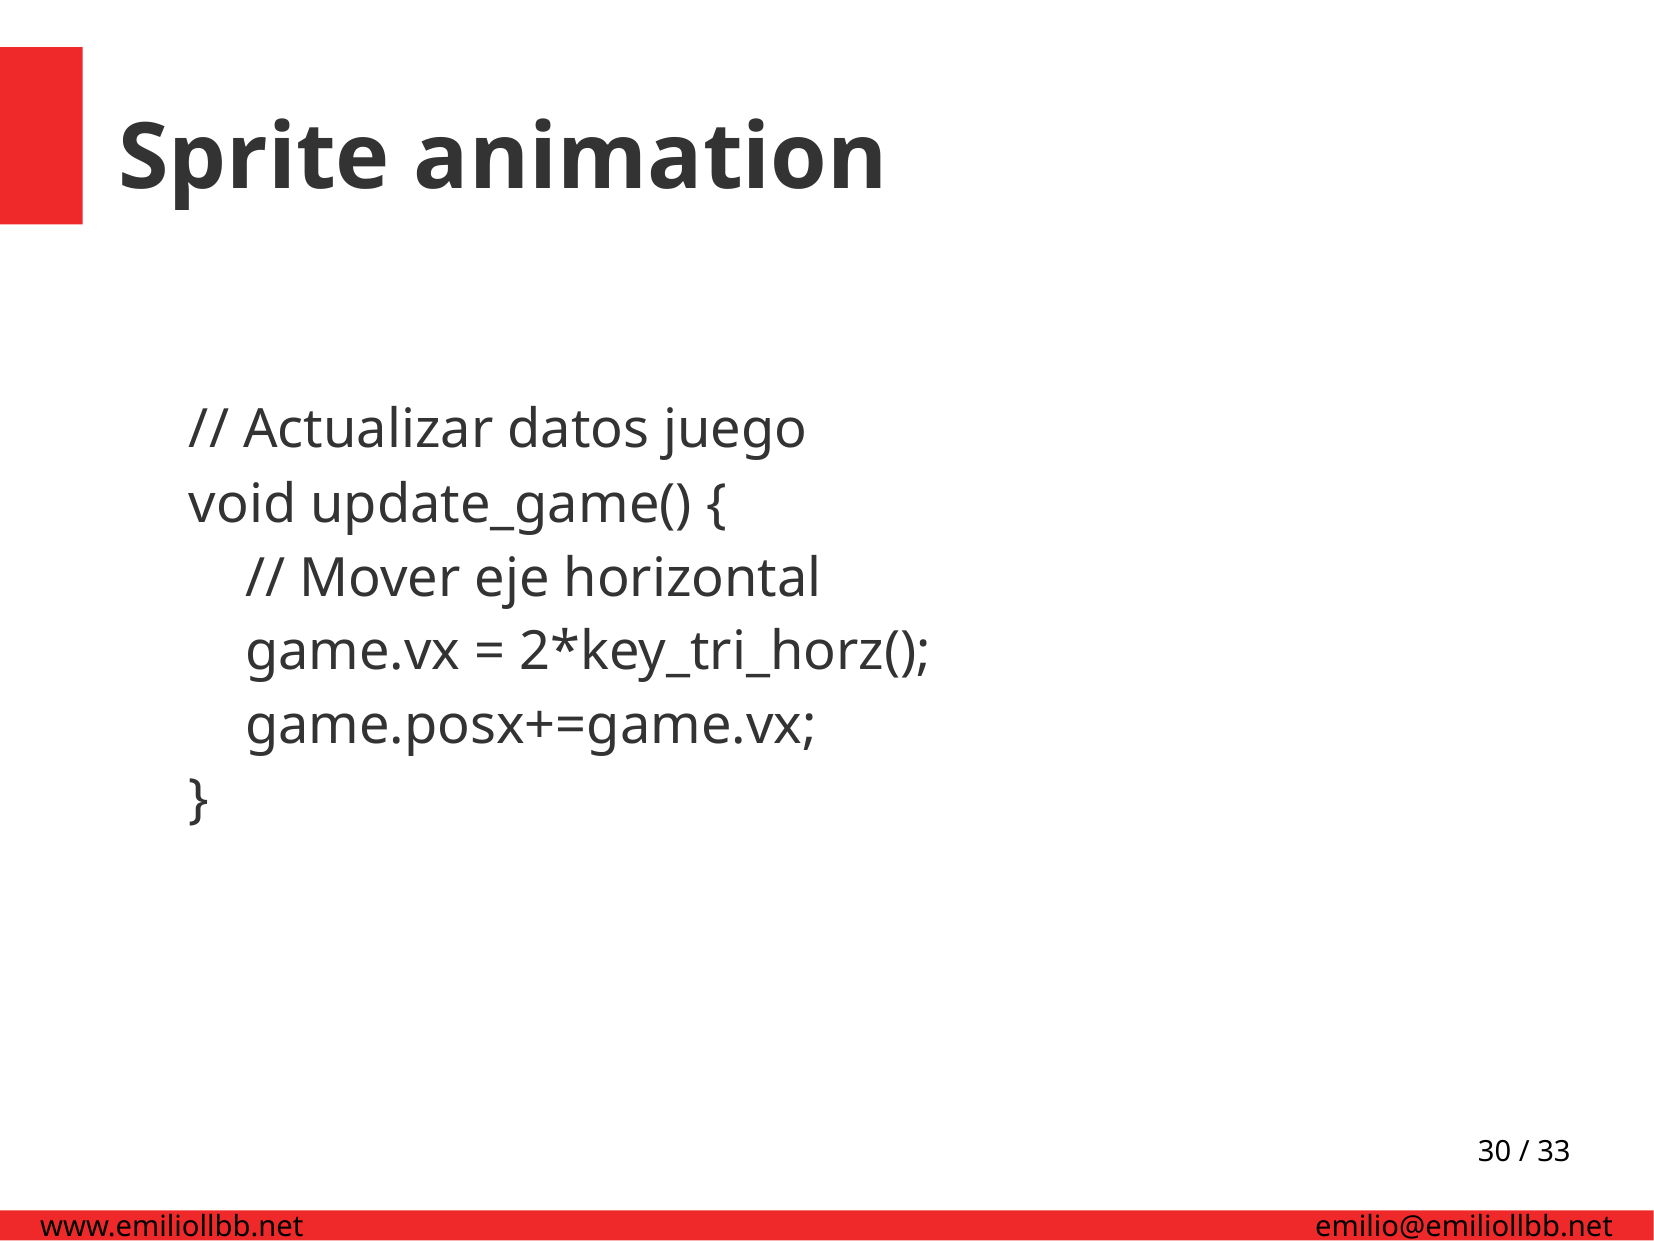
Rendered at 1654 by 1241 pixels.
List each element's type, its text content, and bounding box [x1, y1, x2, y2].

title Sprite animation [118, 49, 1571, 257]
list // Actualizar datos juego void update_game() { // Mover eje horizontal game.vx = 2*key_tri_horz(); game.posx+=game.vx; } [118, 390, 1536, 1104]
